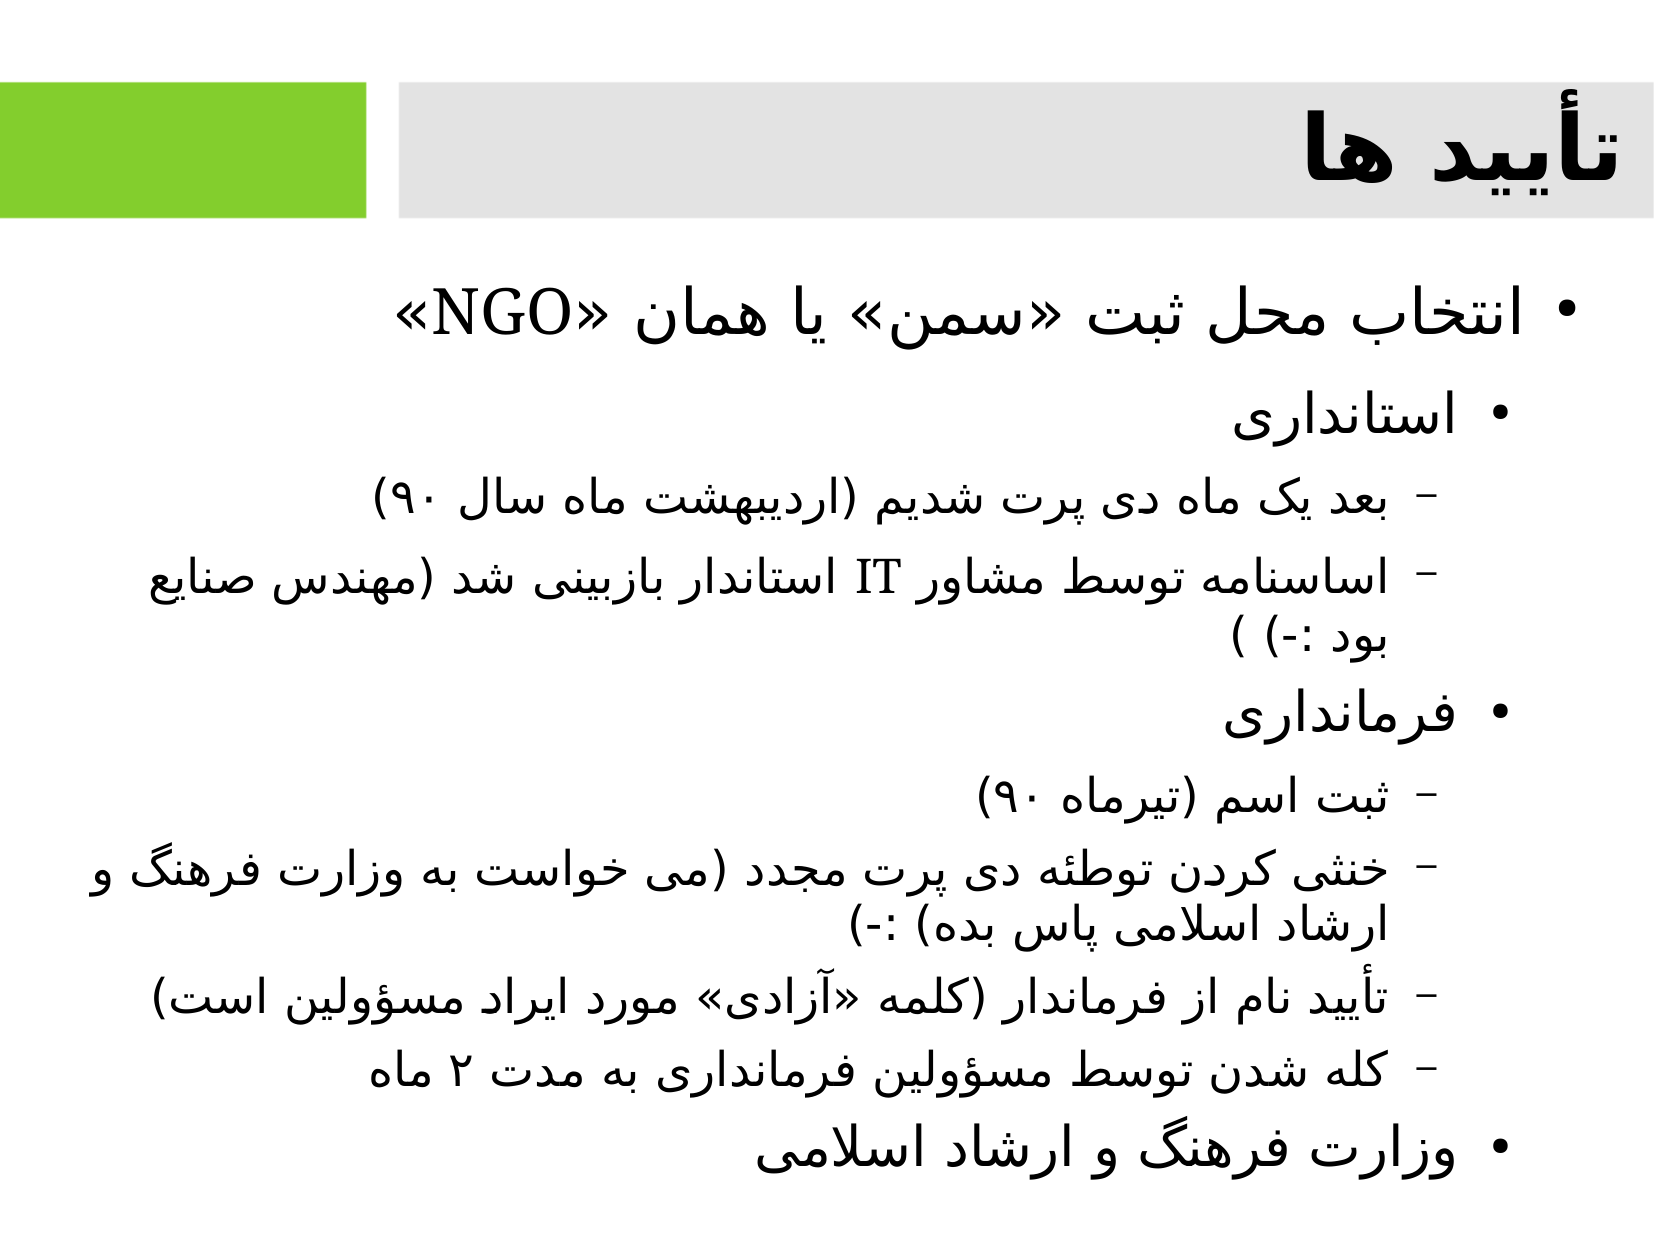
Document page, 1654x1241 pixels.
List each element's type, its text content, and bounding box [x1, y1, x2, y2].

title تأیید ها [313, 73, 1625, 223]
picture [0, 0, 1654, 1241]
list انتخاب محل ثبت «سمن» یا همان «NGO» استانداری بعد یک ماه دی پرت شدیم (اردیبهشت ماه سال ۹۰) اساسنامه توسط مشاور IT استاندار بازبینی شد (مهندس صنایع بود :-) ) فرمانداری ثبت اسم (تیرماه ۹۰) خنثی کردن توطئه دی پرت مجدد (می خواست به وزارت فرهنگ و ارشاد اسلامی پاس بده) :-) تأیید نام از فرماندار (کلمه «آزادی» مورد ایراد مسؤولین است) کله شدن توسط مسؤولین فرمانداری به مدت ۲ ماه وزارت فرهنگ و ارشاد اسلامی [82, 265, 1595, 1182]
